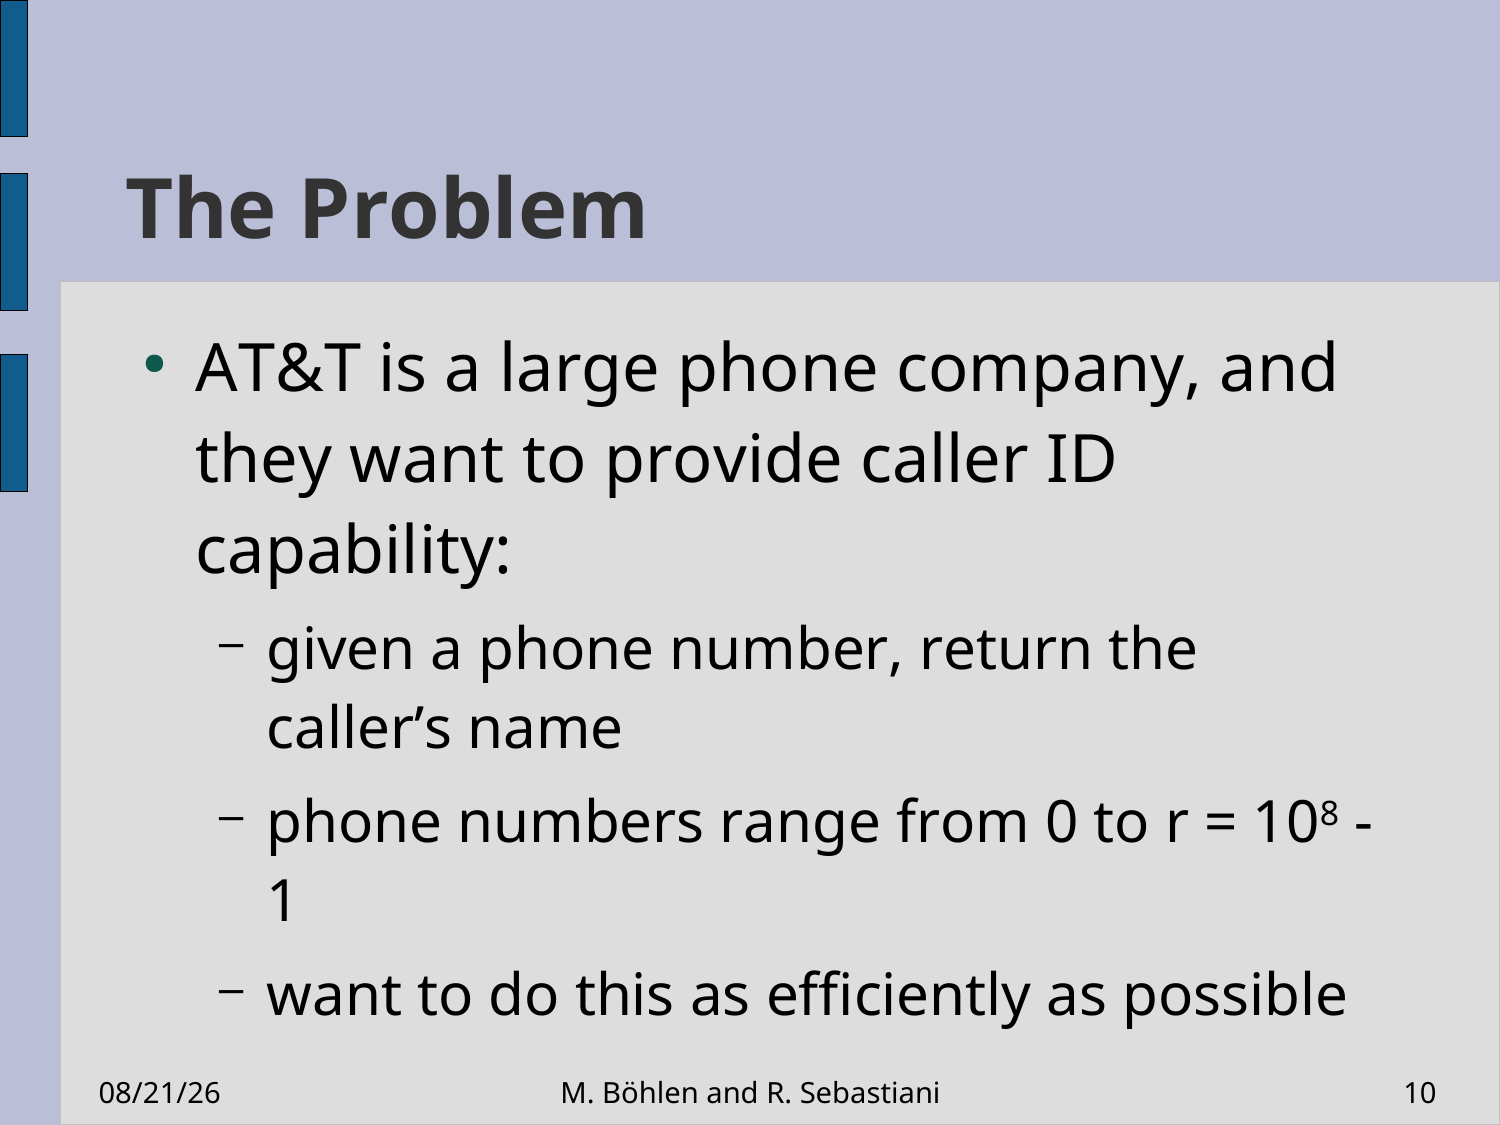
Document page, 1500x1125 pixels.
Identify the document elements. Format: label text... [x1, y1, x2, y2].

list AT&T is a large phone company, and they want to provide caller ID capability: given a phone number, return the caller’s name phone numbers range from 0 to r = 108 -1 want to do this as efficiently as possible [110, 312, 1392, 1037]
title The Problem [110, 67, 1392, 271]
